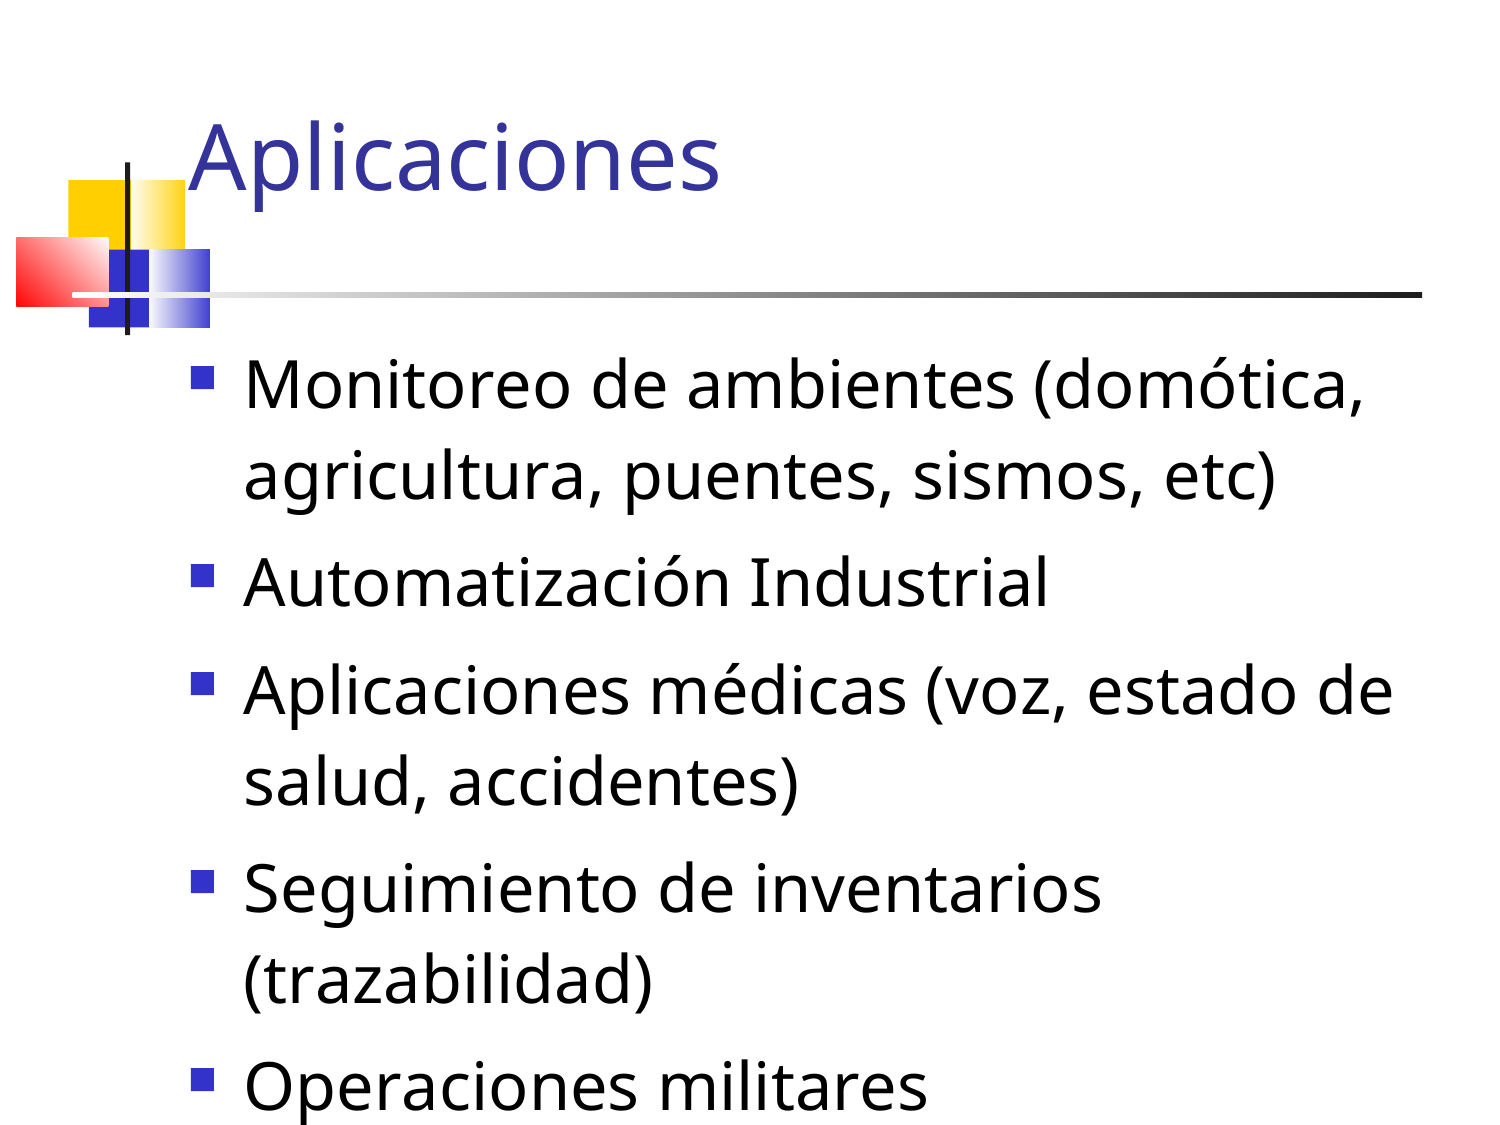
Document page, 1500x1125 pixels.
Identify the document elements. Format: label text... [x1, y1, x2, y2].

title Aplicaciones [188, 35, 1468, 276]
list Monitoreo de ambientes (domótica, agricultura, puentes, sismos, etc) Automatización Industrial Aplicaciones médicas (voz, estado de salud, accidentes) Seguimiento de inventarios (trazabilidad) Operaciones militares [187, 337, 1463, 1027]
